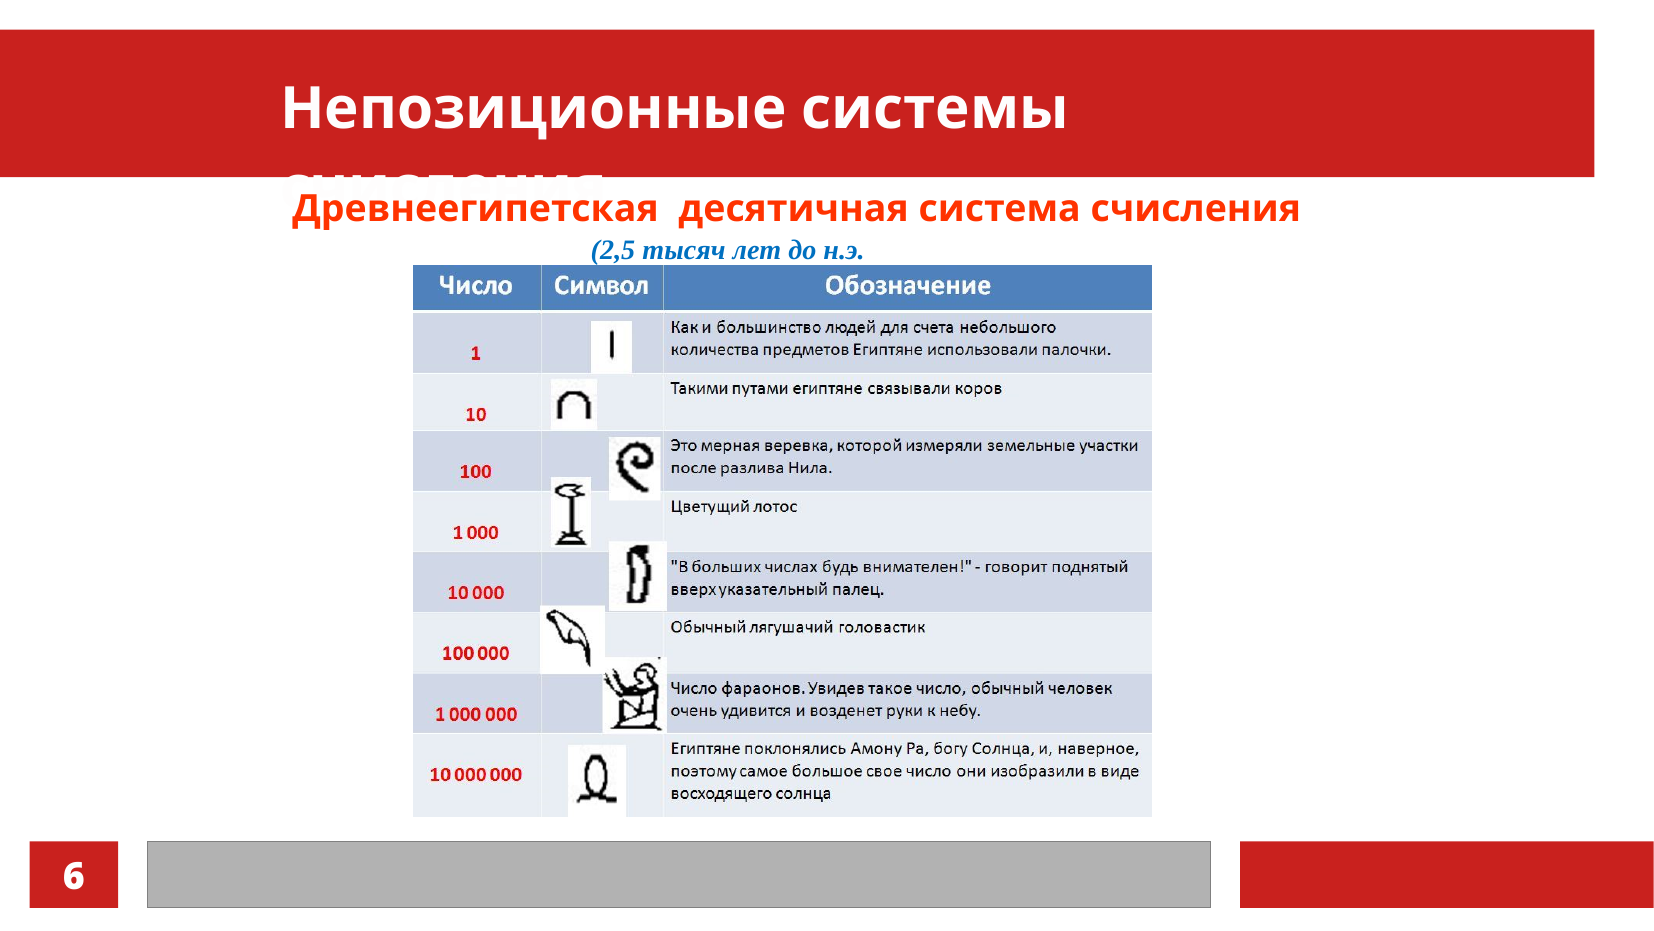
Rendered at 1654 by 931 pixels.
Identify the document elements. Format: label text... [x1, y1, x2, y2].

picture [413, 233, 1639, 817]
text_box Непозиционные системы счисления [265, 59, 1268, 148]
text_box Древнеегипетская десятичная система счисления [206, 174, 1388, 237]
